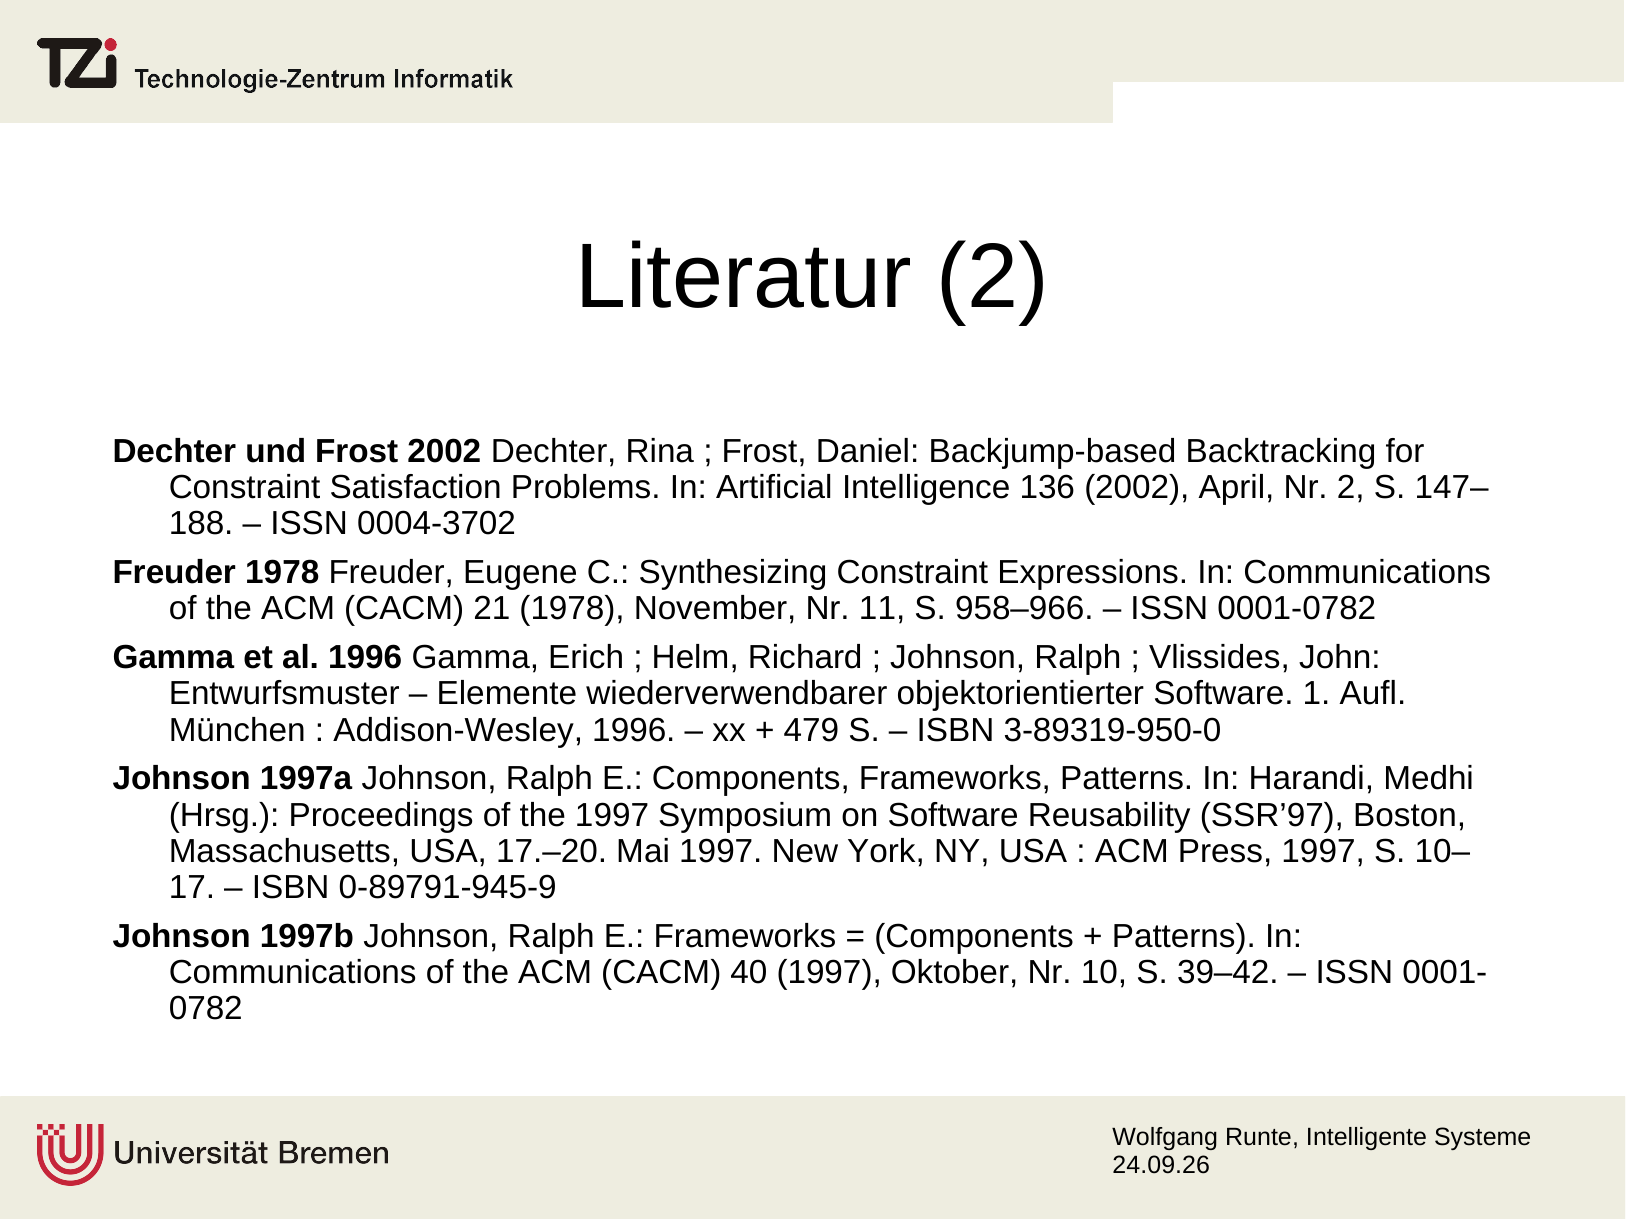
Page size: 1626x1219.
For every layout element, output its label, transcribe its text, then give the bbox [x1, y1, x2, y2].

picture [37, 1124, 388, 1186]
title Literatur (2) [112, 162, 1513, 393]
list Dechter und Frost 2002 Dechter, Rina ; Frost, Daniel: Backjump-based Backtracking for Constraint Satisfaction Problems. In: Artificial Intelligence 136 (2002), April, Nr. 2, S. 147–188. – ISSN 0004-3702 Freuder 1978 Freuder, Eugene C.: Synthesizing Constraint Expressions. In: Communications of the ACM (CACM) 21 (1978), November, Nr. 11, S. 958–966. – ISSN 0001-0782 Gamma et al. 1996 Gamma, Erich ; Helm, Richard ; Johnson, Ralph ; Vlissides, John: Entwurfsmuster – Elemente wiederverwendbarer objektorientierter Software. 1. Aufl. München : Addison-Wesley, 1996. – xx + 479 S. – ISBN 3-89319-950-0 Johnson 1997a Johnson, Ralph E.: Components, Frameworks, Patterns. In: Harandi, Medhi (Hrsg.): Proceedings of the 1997 Symposium on Software Reusability (SSR’97), Boston, Massachusetts, USA, 17.–20. Mai 1997. New York, NY, USA : ACM Press, 1997, S. 10–17. – ISBN 0-89791-945-9 Johnson 1997b Johnson, Ralph E.: Frameworks = (Components + Patterns). In: Communications of the ACM (CACM) 40 (1997), Oktober, Nr. 10, S. 39–42. – ISSN 0001-0782 [112, 433, 1513, 1073]
picture [37, 38, 513, 93]
